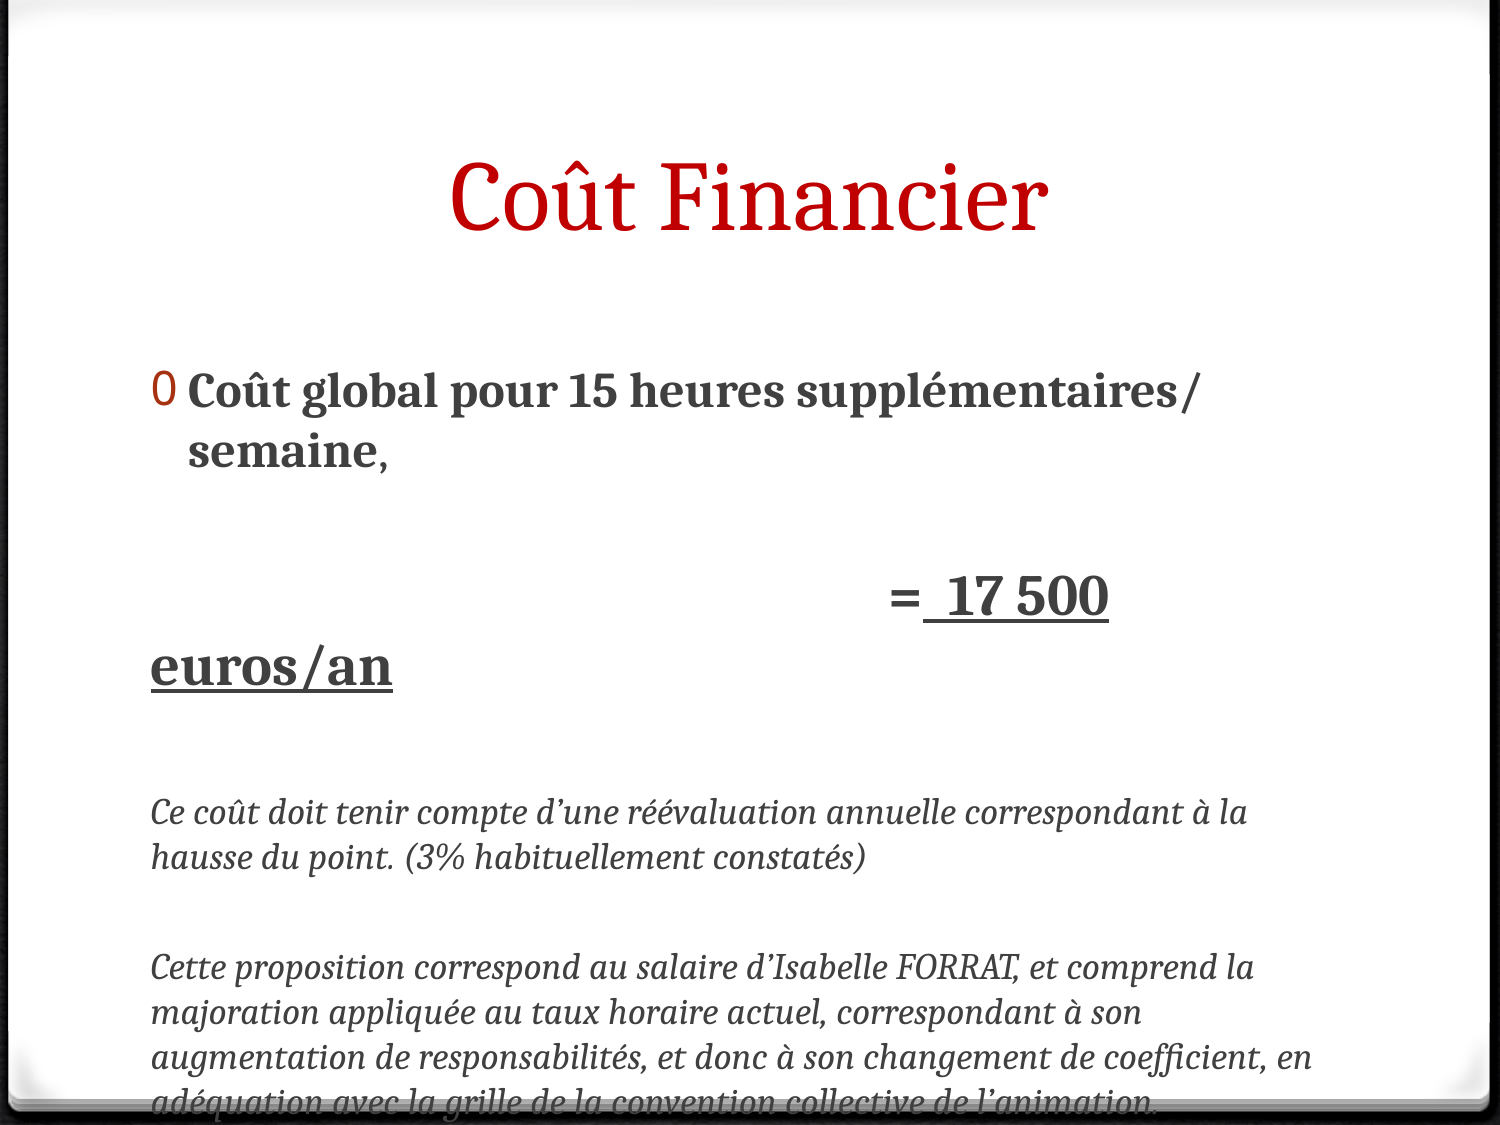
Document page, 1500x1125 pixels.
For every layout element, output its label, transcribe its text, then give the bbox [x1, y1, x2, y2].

list Coût global pour 15 heures supplémentaires/ semaine, = 17 500 euros/an Ce coût doit tenir compte d’une réévaluation annuelle correspondant à la hausse du point. (3% habituellement constatés) Cette proposition correspond au salaire d’Isabelle FORRAT, et comprend la majoration appliquée au taux horaire actuel, correspondant à son augmentation de responsabilités, et donc à son changement de coefficient, en adéquation avec la grille de la convention collective de l’animation. Cette proposition inclue tous les frais de fonctionnement, à la charge de la MJC, et qui ne viennent pas majorer le calcul du coût ci-dessus présenté : Téléphone, informatique, photocopies, frais fiche de paie, frais de formation, médecine du travail, fournitures administratives, assurance salarié, etc… [135, 349, 1361, 953]
title Coût Financier [90, 71, 1410, 309]
picture [0, 0, 1500, 1125]
